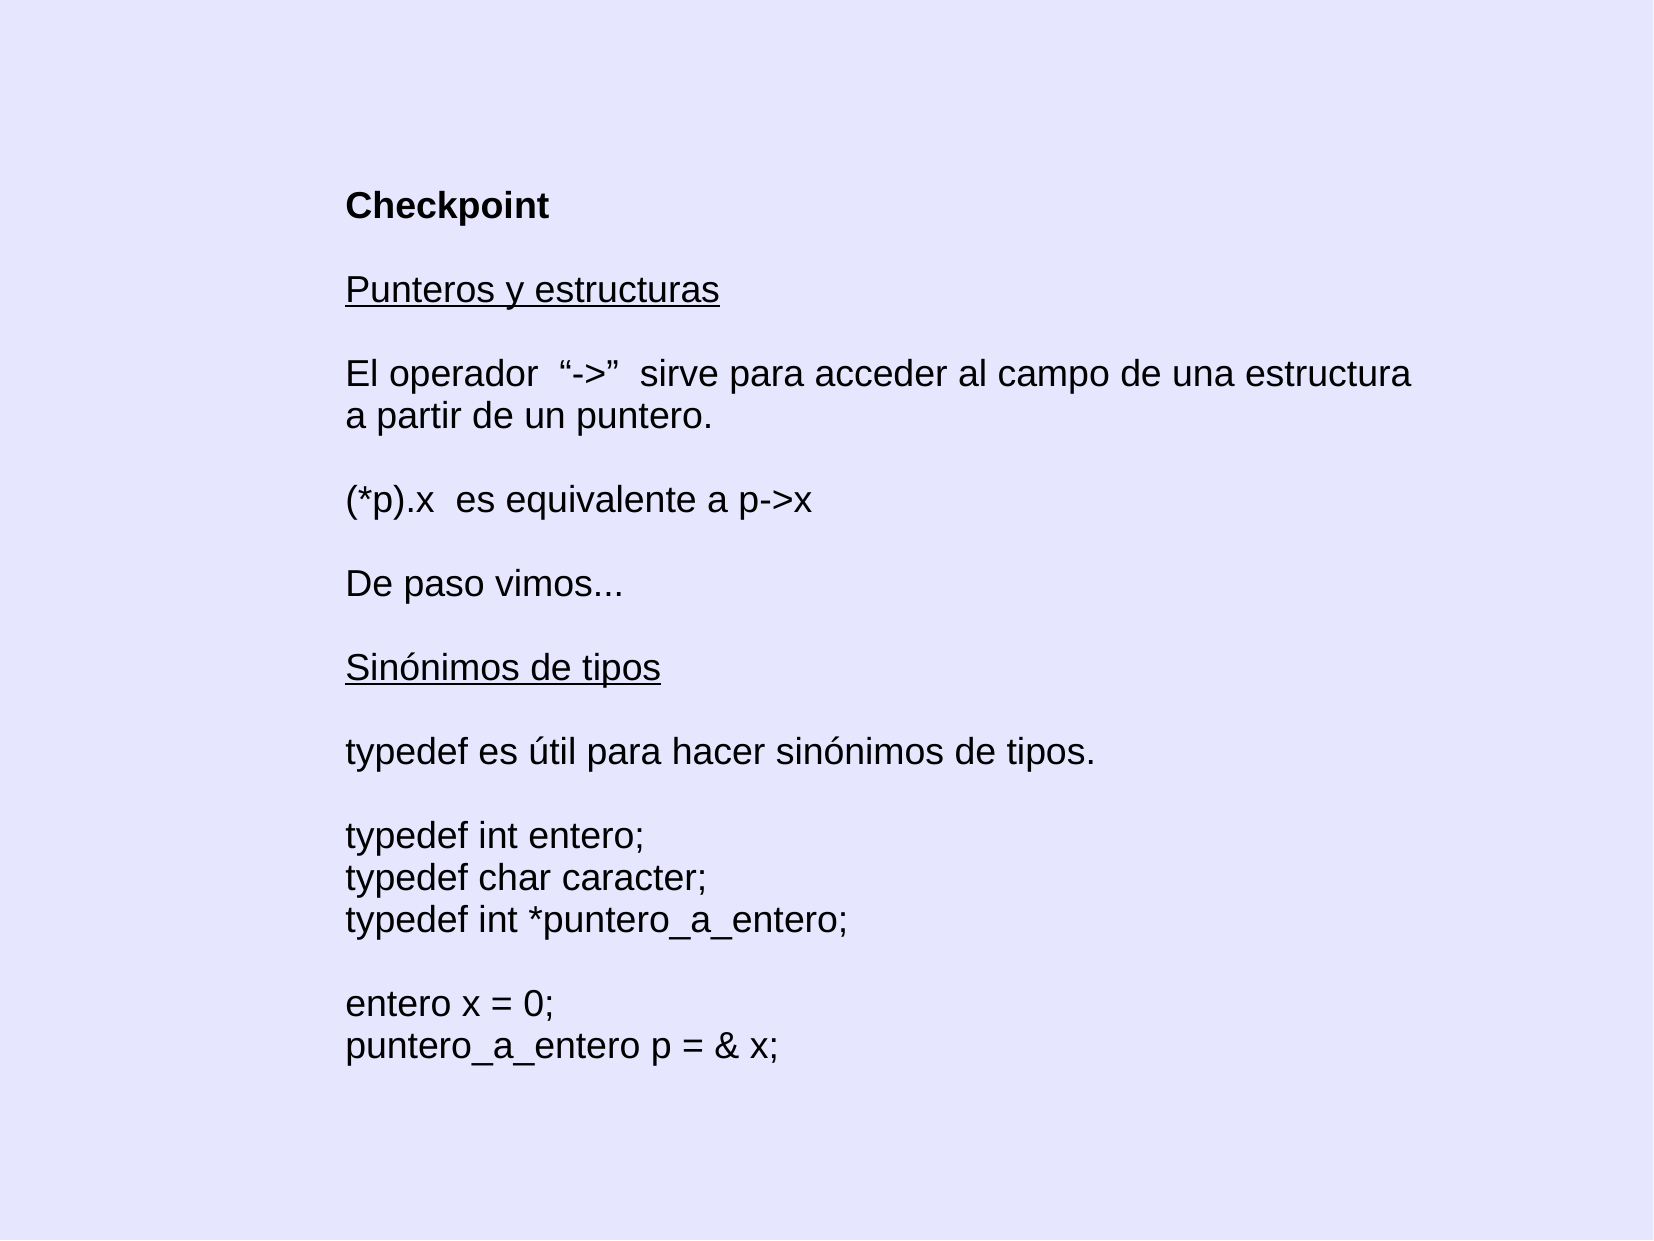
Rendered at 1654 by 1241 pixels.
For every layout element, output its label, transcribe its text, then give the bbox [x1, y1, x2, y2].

text_box Checkpoint Punteros y estructuras El operador “->” sirve para acceder al campo de una estructura a partir de un puntero. (*p).x es equivalente a p->x De paso vimos... Sinónimos de tipos typedef es útil para hacer sinónimos de tipos. typedef int entero; typedef char caracter; typedef int *puntero_a_entero; entero x = 0; puntero_a_entero p = & x; [330, 177, 1453, 1116]
